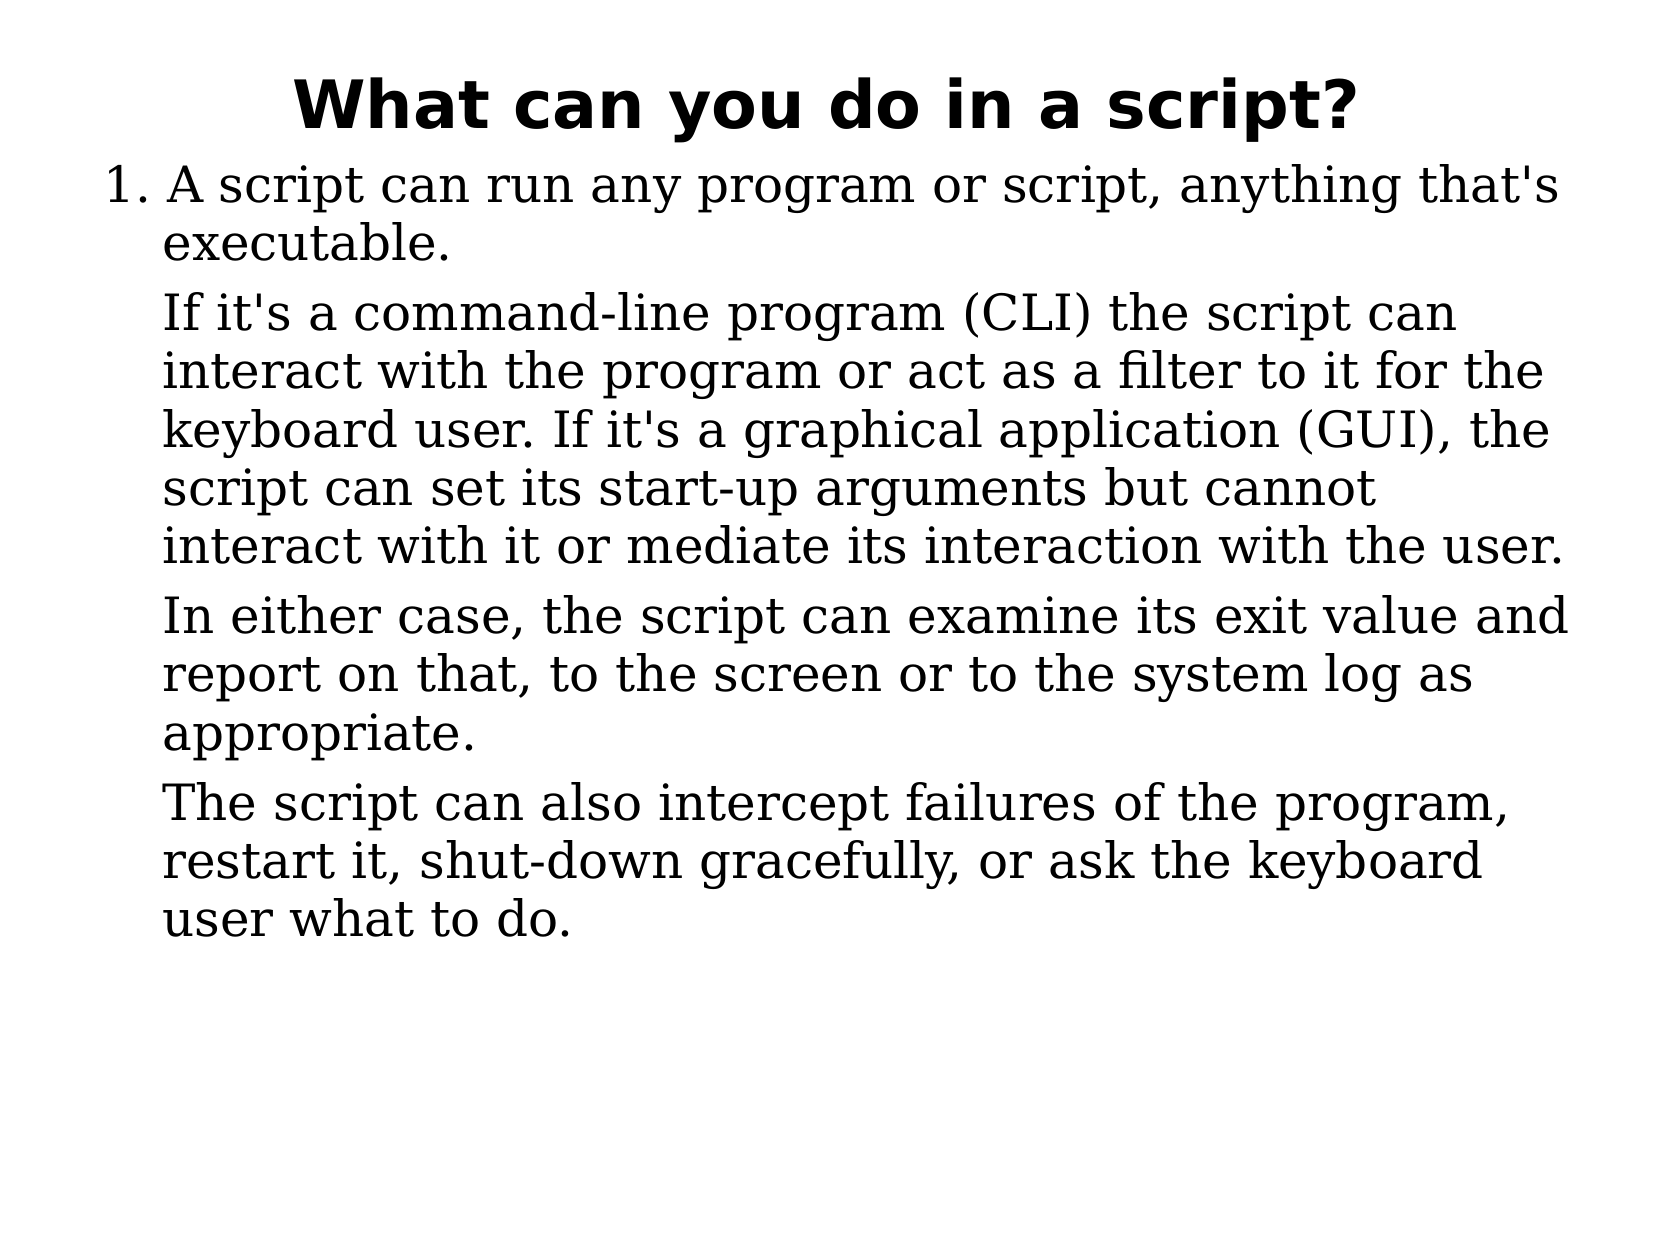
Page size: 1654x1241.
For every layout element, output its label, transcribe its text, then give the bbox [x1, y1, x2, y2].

text_box What can you do in a script? 1. A script can run any program or script, anything that's executable. If it's a command-line program (CLI) the script can interact with the program or act as a filter to it for the keyboard user. If it's a graphical application (GUI), the script can set its start-up arguments but cannot interact with it or mediate its interaction with the user. In either case, the script can examine its exit value and report on that, to the screen or to the system log as appropriate. The script can also intercept failures of the program, restart it, shut-down gracefully, or ask the keyboard user what to do. [59, 59, 1595, 1096]
